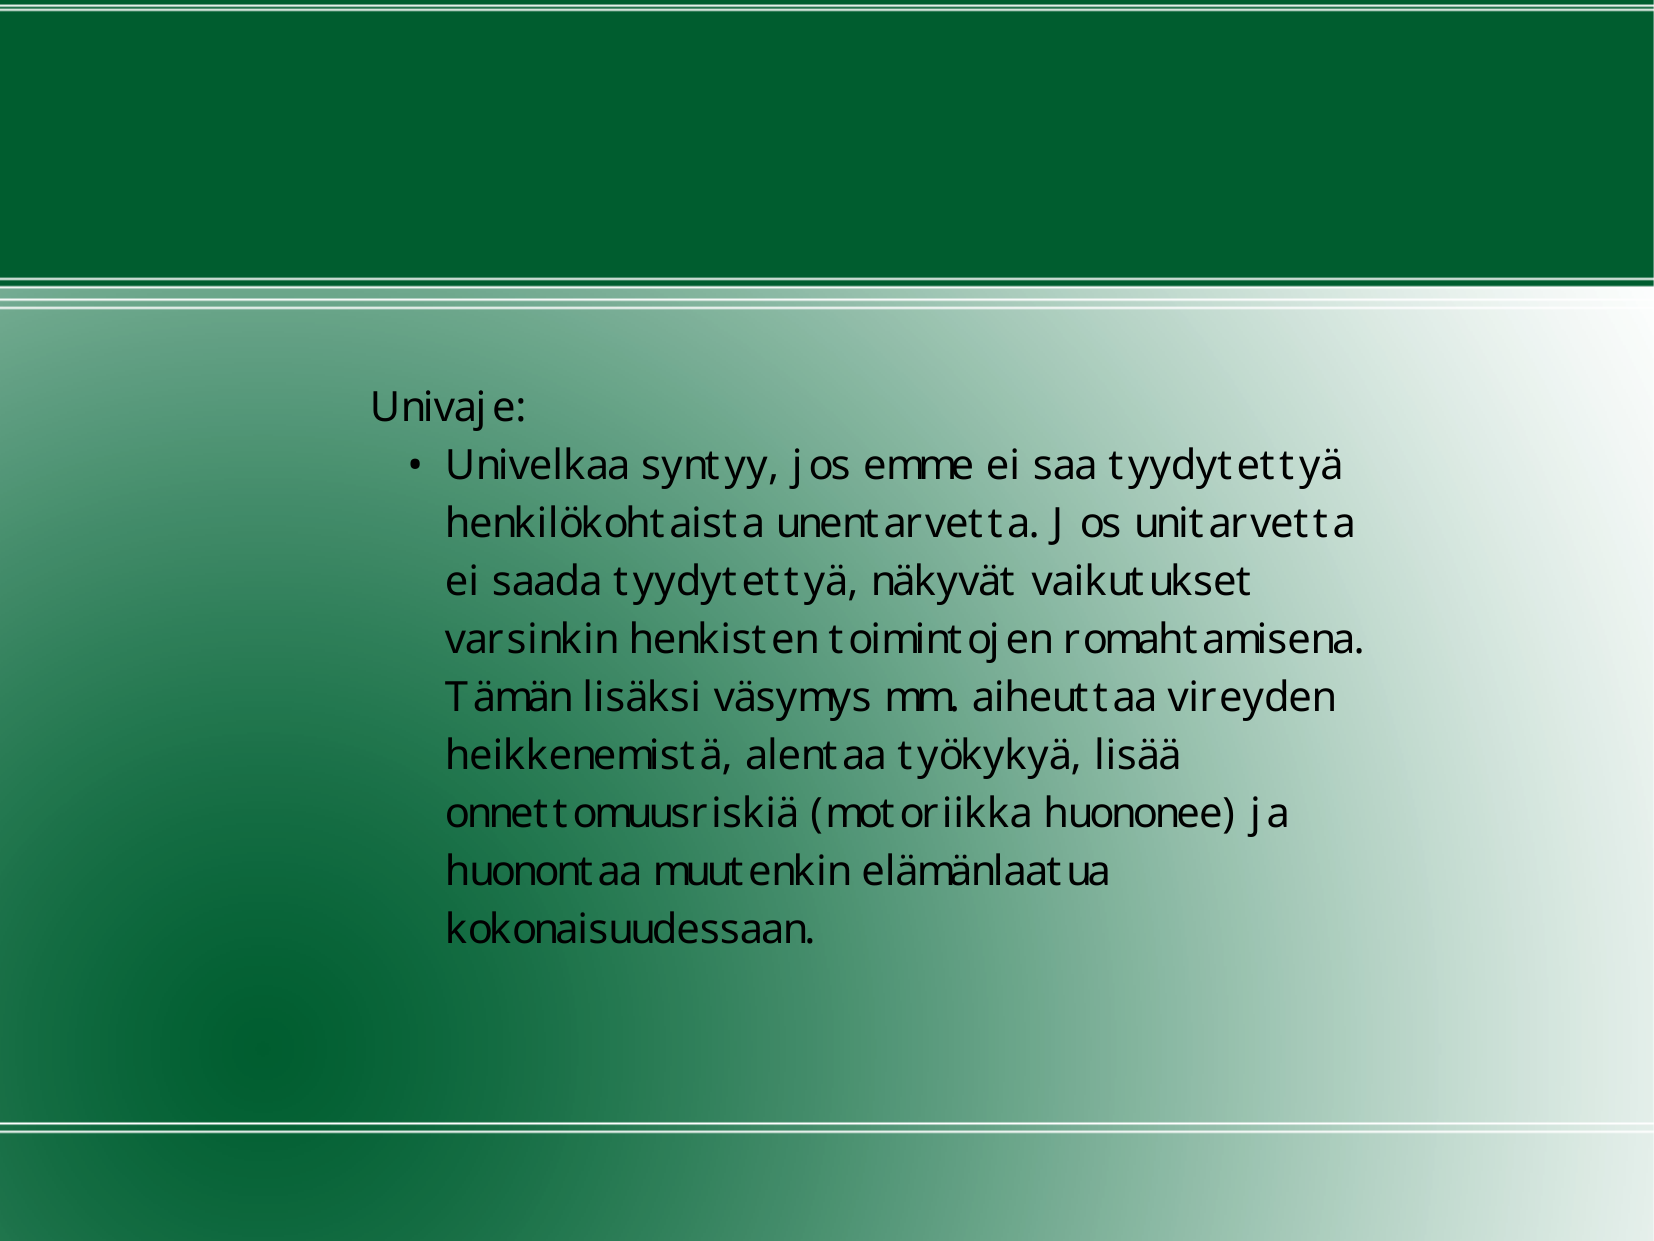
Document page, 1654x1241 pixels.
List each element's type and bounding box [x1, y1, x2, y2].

picture [0, 0, 1654, 1241]
chart [250, 257, 1428, 1077]
